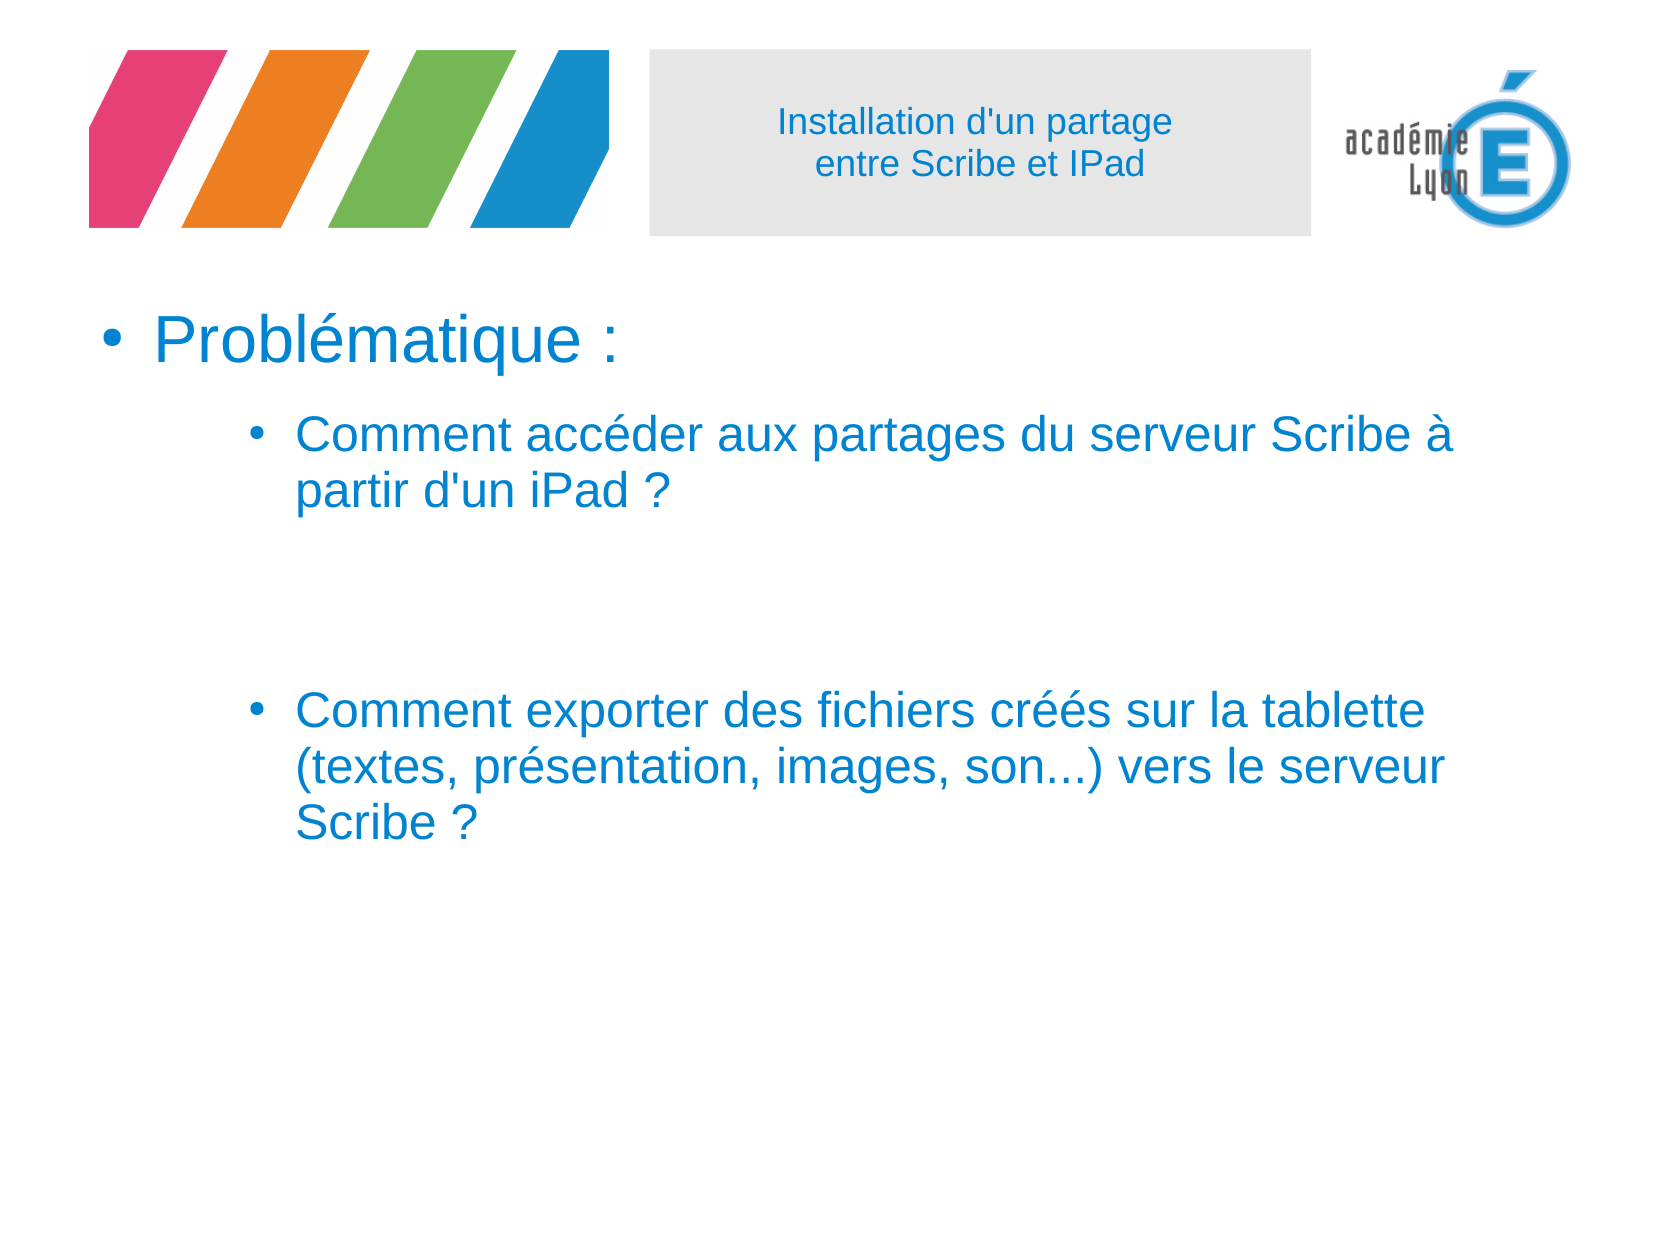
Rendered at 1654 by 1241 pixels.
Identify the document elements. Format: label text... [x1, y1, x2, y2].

picture [1338, 70, 1571, 233]
picture [89, 50, 609, 228]
title Installation d'un partage entre Scribe et IPad [649, 49, 1312, 237]
list Problématique : Comment accéder aux partages du serveur Scribe à partir d'un iPad ? Comment exporter des fichiers créés sur la tablette (textes, présentation, images, son...) vers le serveur Scribe ? [82, 302, 1571, 1099]
